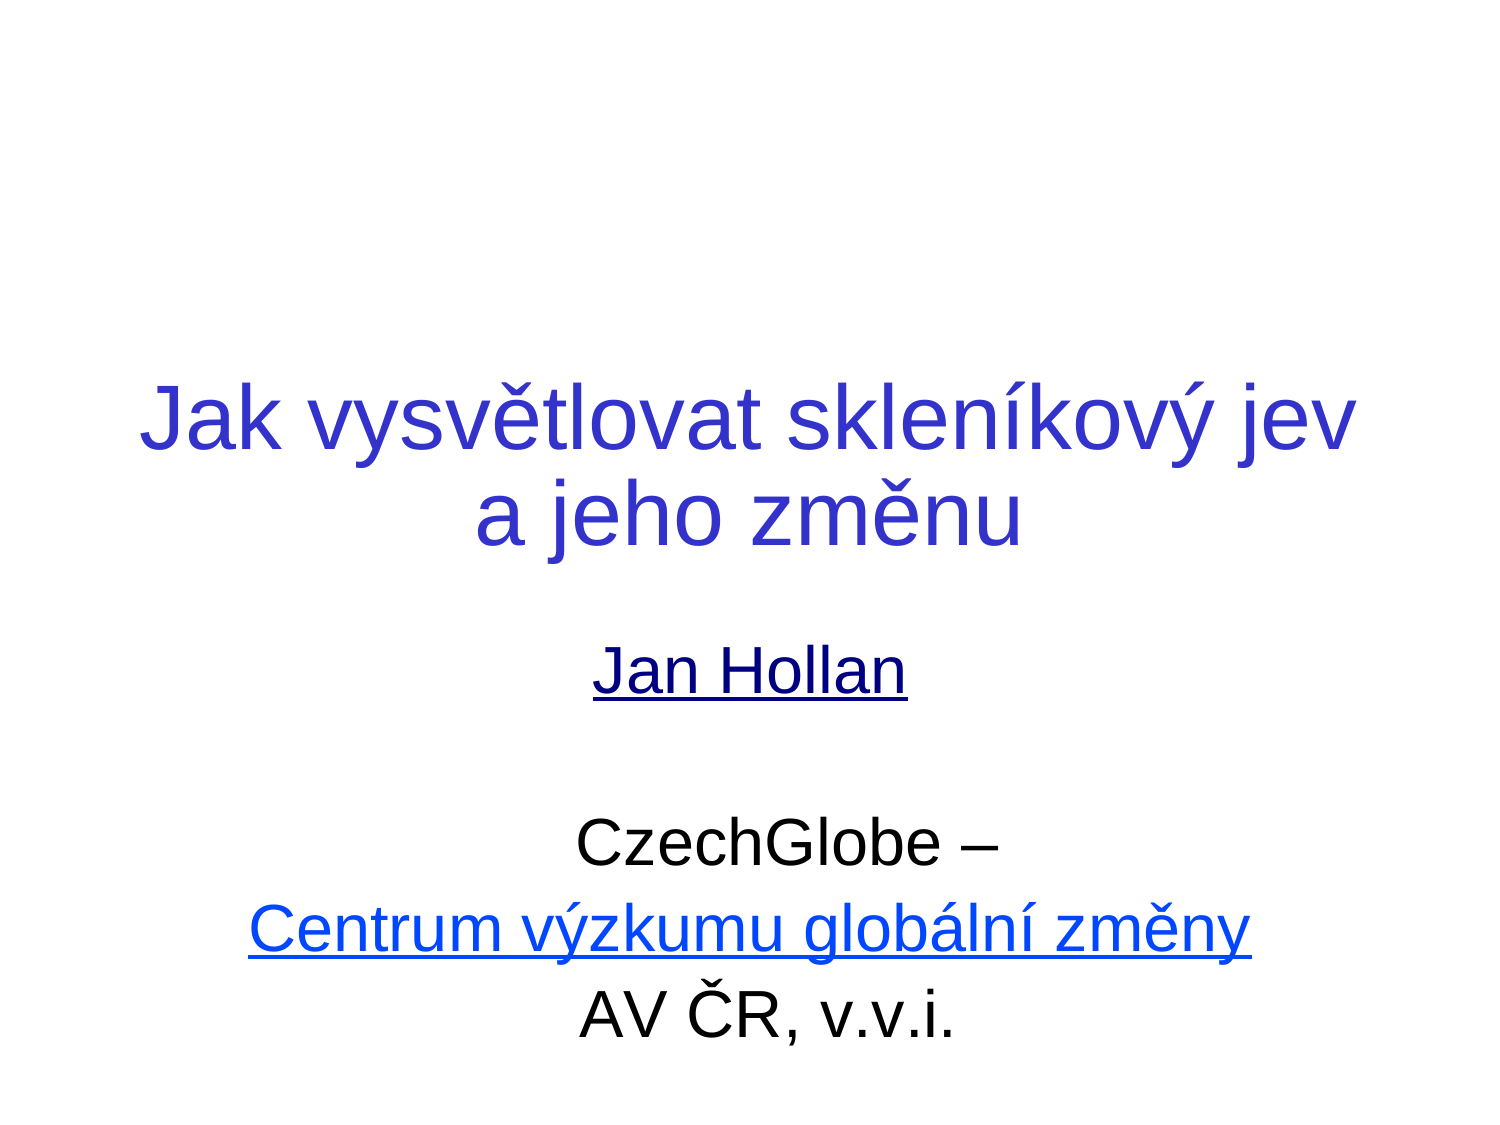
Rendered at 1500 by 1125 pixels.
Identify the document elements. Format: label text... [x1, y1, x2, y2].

title Jak vysvětlovat skleníkový jev a jeho změnu [112, 369, 1388, 568]
subtitle Jan Hollan CzechGlobe – Centrum výzkumu globální změny AV ČR, v.v.i. [225, 637, 1276, 1057]
